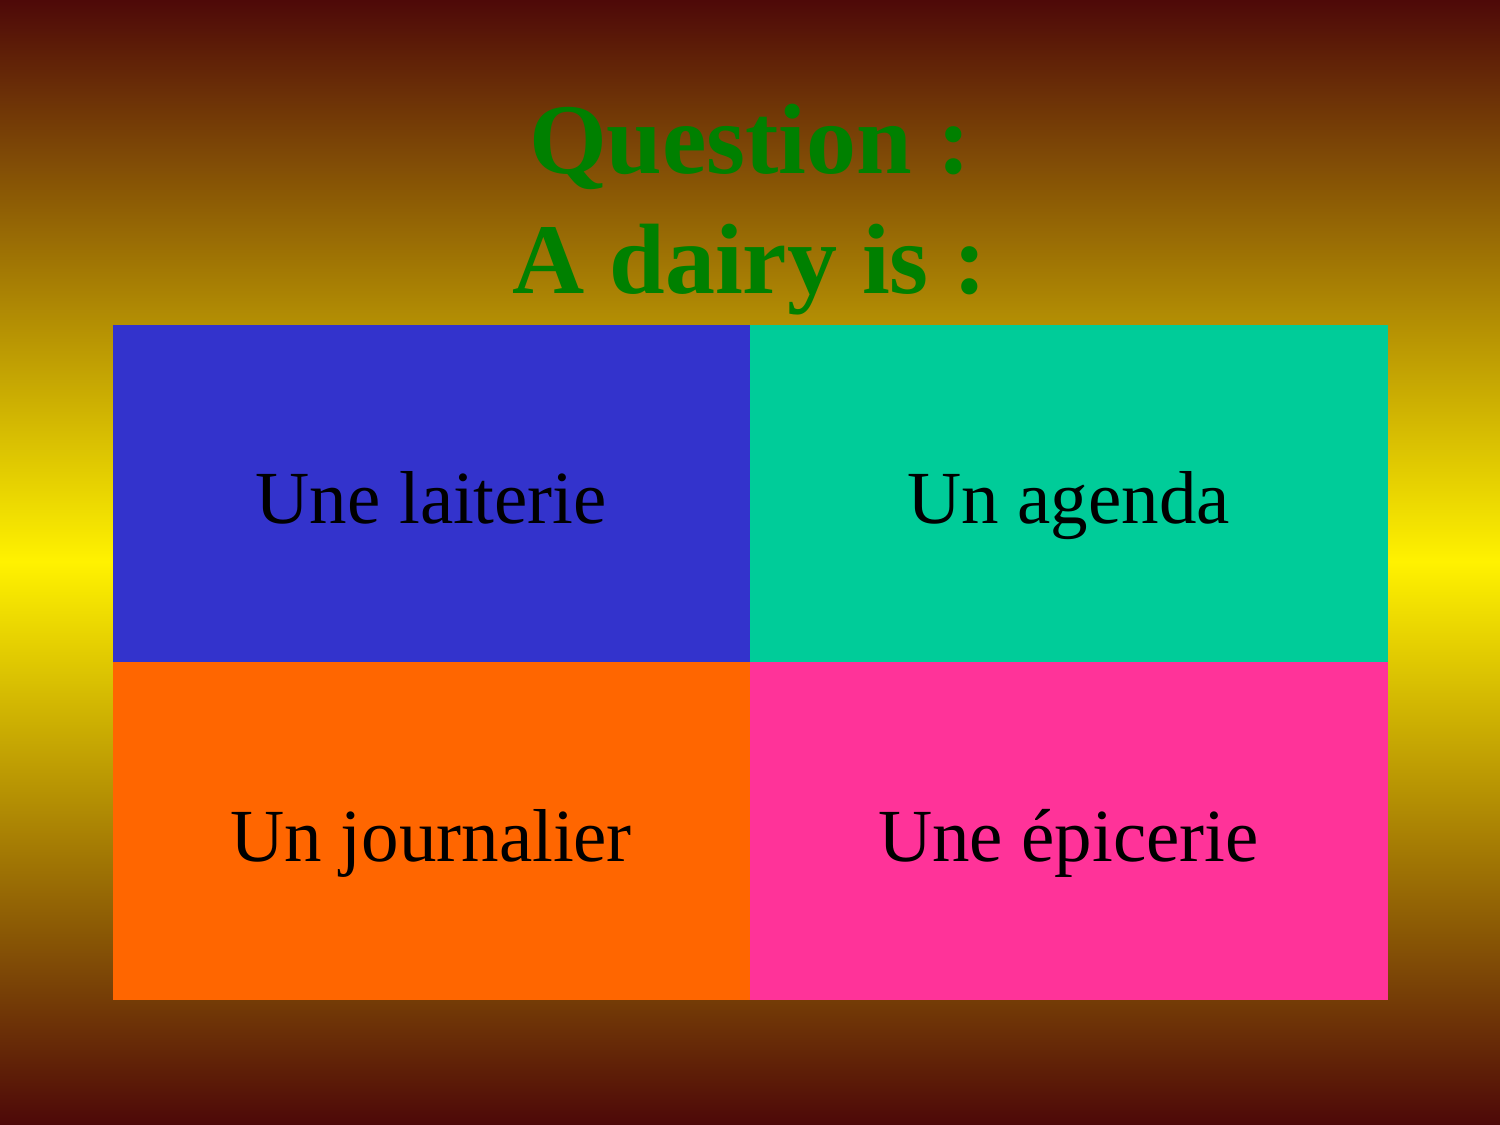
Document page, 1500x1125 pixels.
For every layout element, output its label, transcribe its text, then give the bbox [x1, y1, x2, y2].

table_header Un agenda [750, 325, 1388, 662]
title Question : A dairy is : [112, 66, 1388, 322]
table_cell Une épicerie [750, 662, 1388, 1000]
table_header Une laiterie [113, 325, 750, 662]
table_cell Un journalier [113, 662, 750, 1000]
